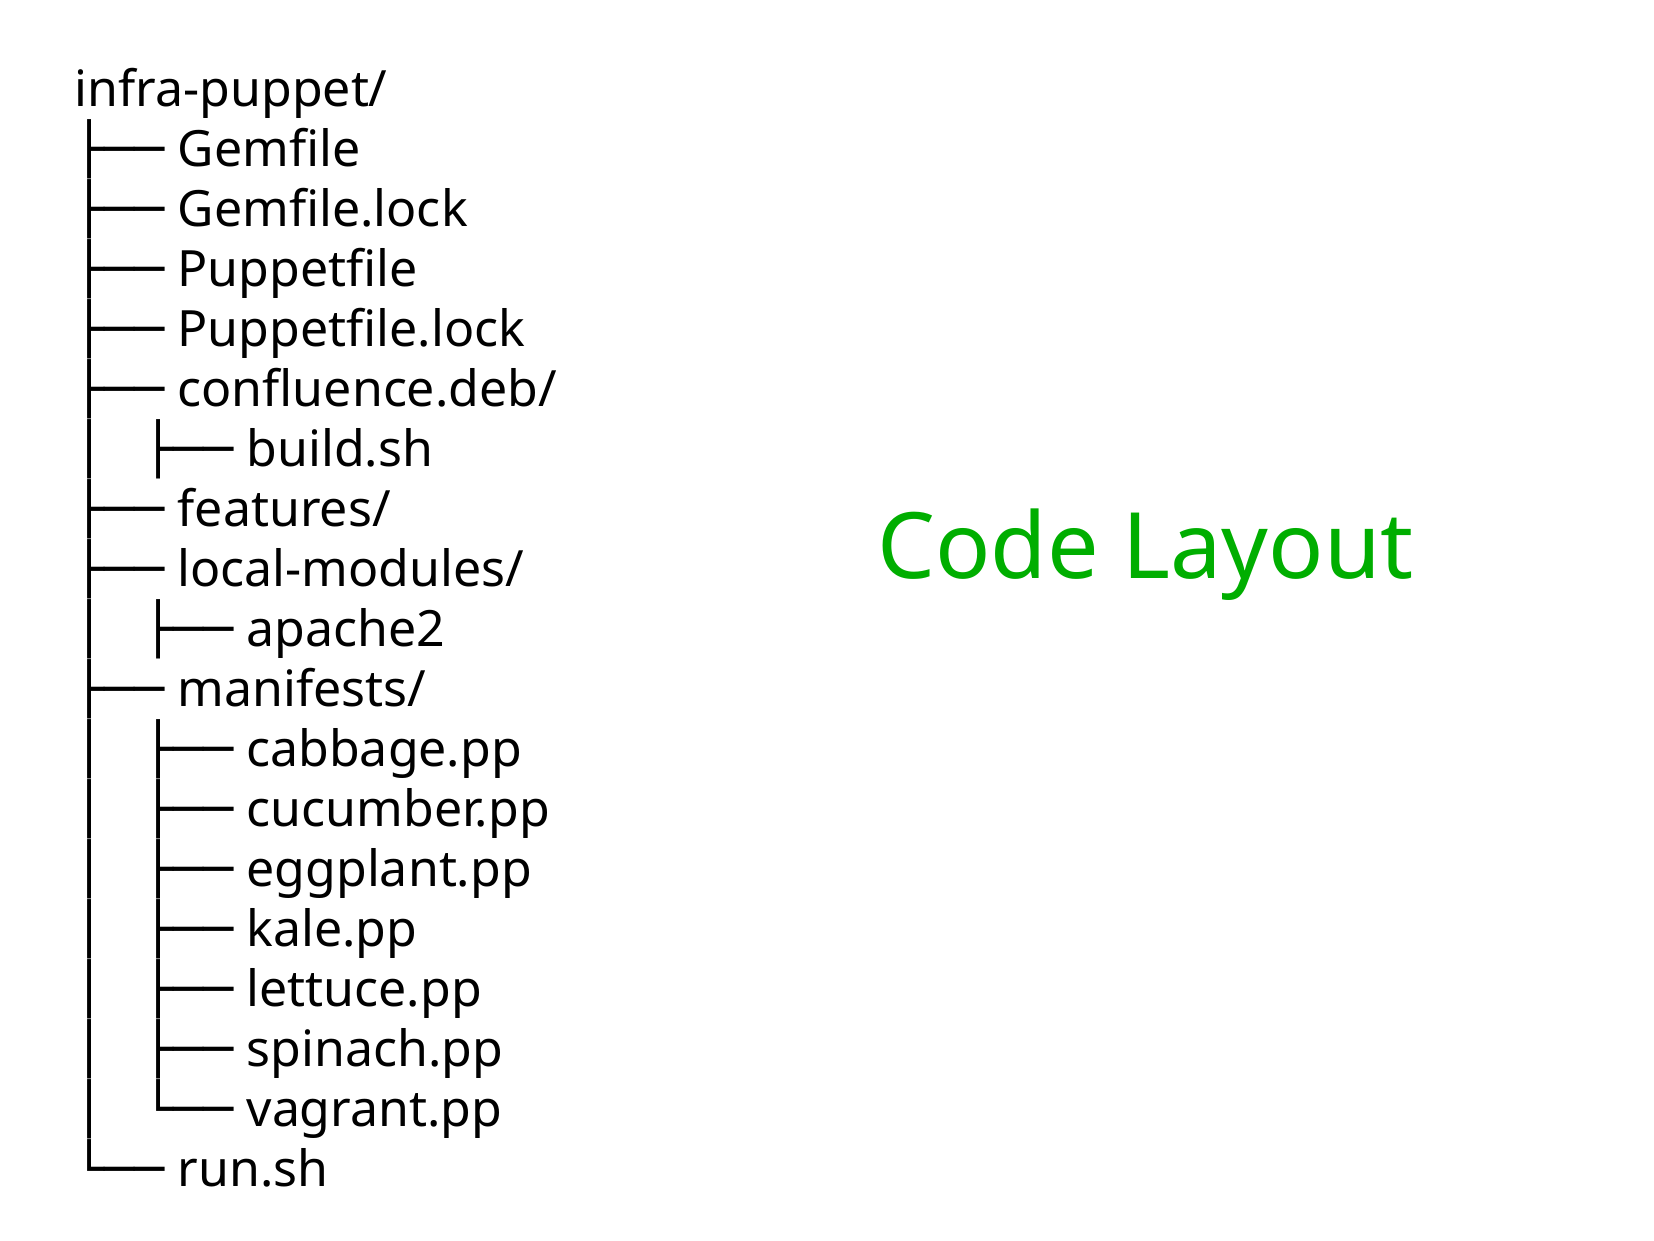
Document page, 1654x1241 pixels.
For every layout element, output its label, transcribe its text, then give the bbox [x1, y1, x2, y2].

text_box infra-puppet/ ├── Gemfile ├── Gemfile.lock ├── Puppetfile ├── Puppetfile.lock ├── confluence.deb/ │ ├── build.sh ├── features/ ├── local-modules/ │ ├── apache2 ├── manifests/ │ ├── cabbage.pp │ ├── cucumber.pp │ ├── eggplant.pp │ ├── kale.pp │ ├── lettuce.pp │ ├── spinach.pp │ └── vagrant.pp └── run.sh [59, 49, 660, 1241]
text_box Code Layout [660, 437, 1654, 645]
